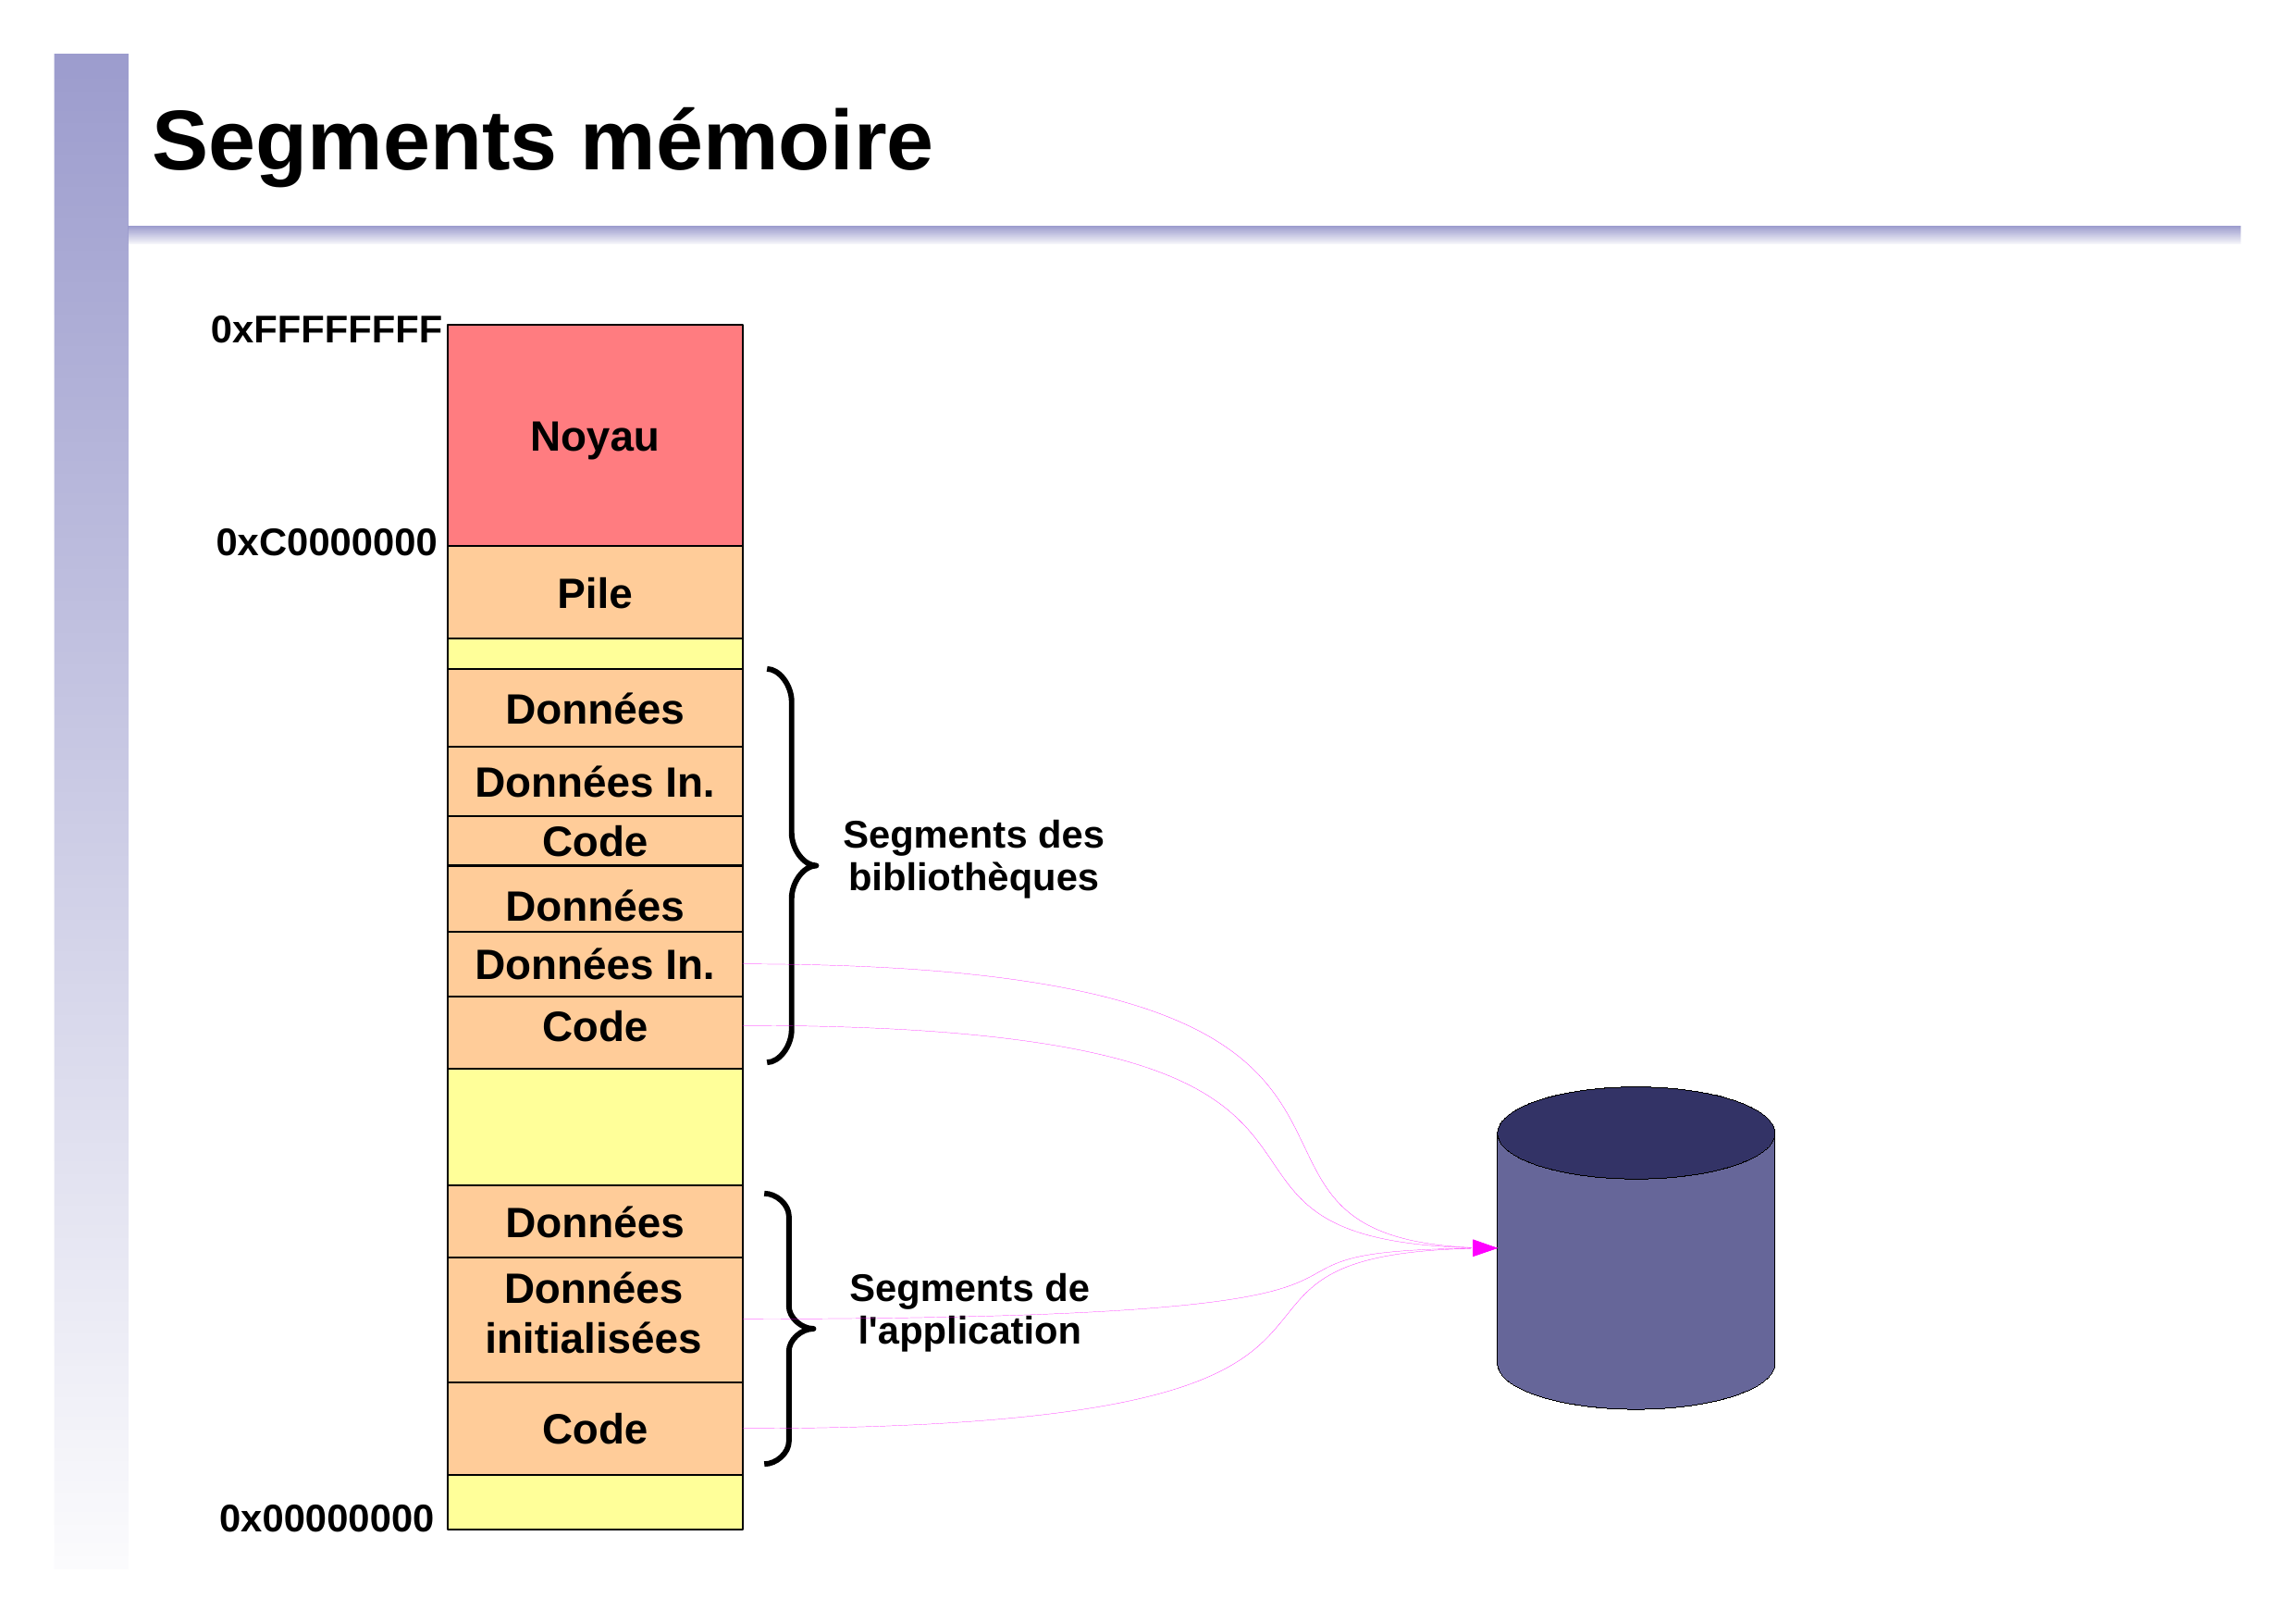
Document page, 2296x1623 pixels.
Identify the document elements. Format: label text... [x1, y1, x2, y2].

text_box 0x00000000 [199, 1496, 455, 1547]
text_box 0xC0000000 [199, 520, 455, 571]
text_box Pile [447, 546, 743, 639]
text_box Code [447, 817, 743, 865]
text_box Code [447, 1013, 743, 1087]
text_box Segments de l'application [842, 1266, 1098, 1318]
text_box Données In. [447, 914, 743, 1013]
text_box Code [447, 1381, 743, 1476]
text_box [447, 639, 743, 668]
title Segments mémoire [152, 54, 2241, 227]
text_box Données [447, 668, 743, 746]
text_box [447, 1087, 743, 1184]
text_box [447, 1476, 743, 1530]
text_box Noyau [447, 324, 743, 546]
text_box [1497, 1086, 1775, 1410]
text_box Segments de l'application [842, 1312, 1098, 1367]
text_box Données In. [447, 747, 743, 817]
text_box 0xFFFFFFFF [199, 308, 455, 359]
text_box Données [447, 865, 743, 914]
text_box Données initialisées [447, 1244, 740, 1381]
text_box Données [447, 1184, 743, 1257]
text_box Segments des bibliothèques [822, 812, 1126, 913]
